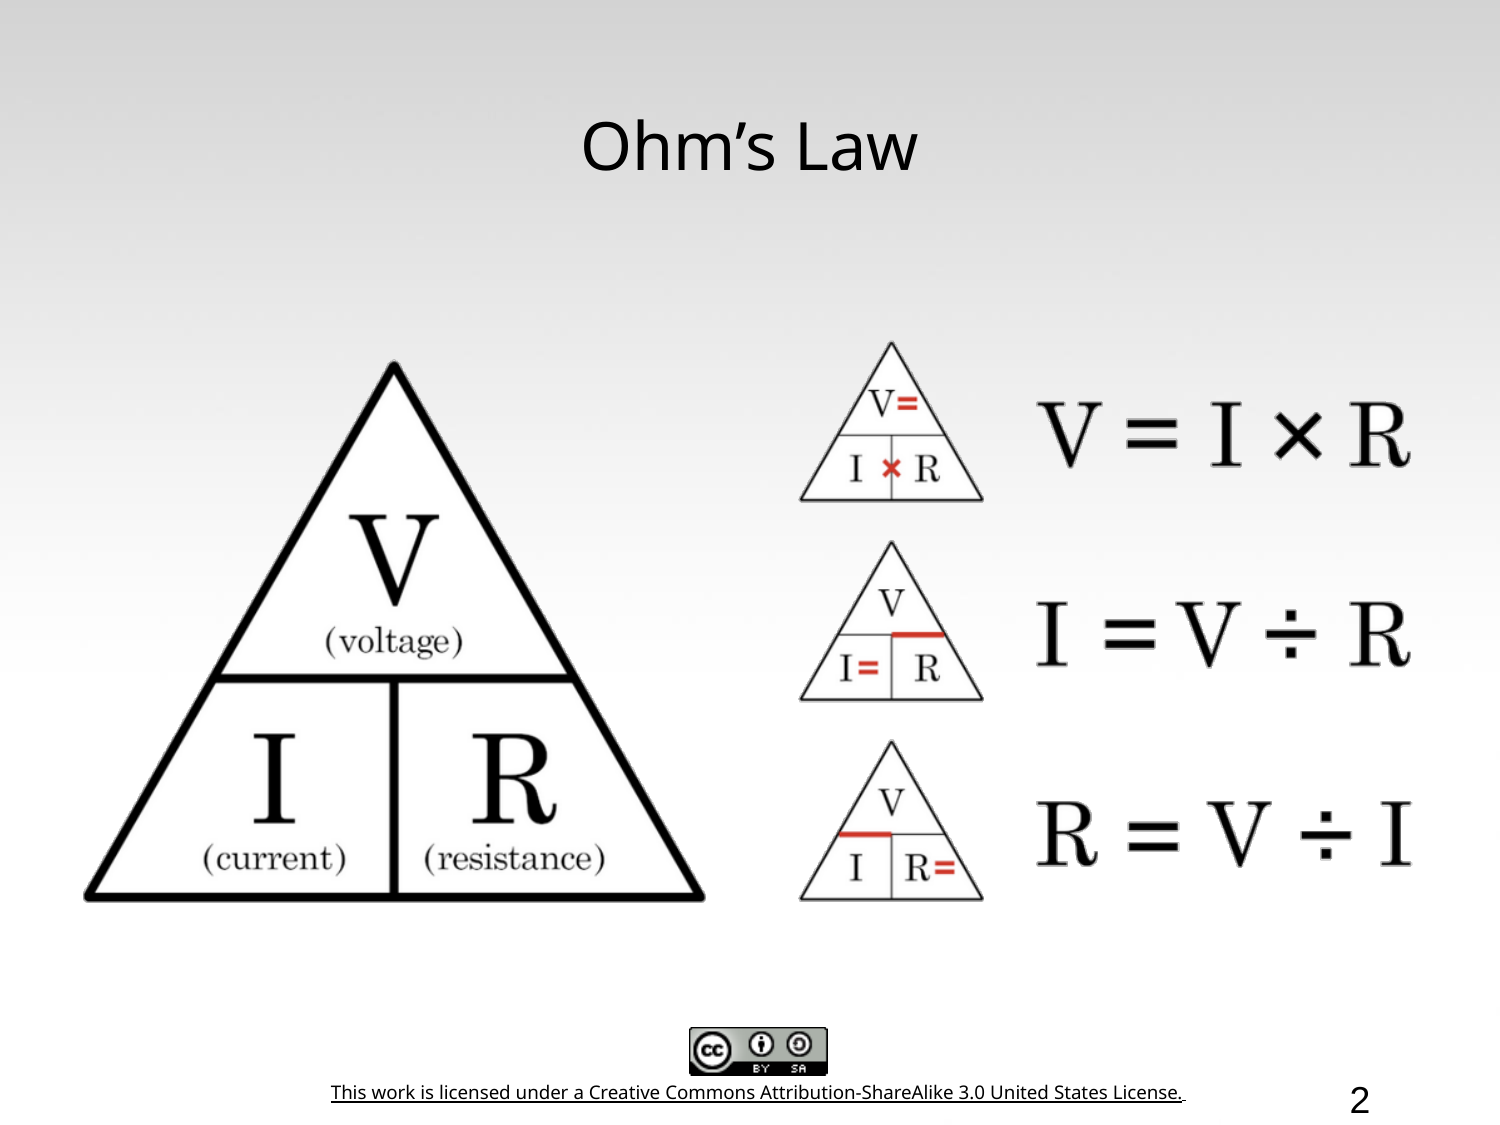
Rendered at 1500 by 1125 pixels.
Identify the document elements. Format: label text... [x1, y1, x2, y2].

title Ohm’s Law [112, 49, 1388, 238]
picture [0, 0, 1500, 1125]
